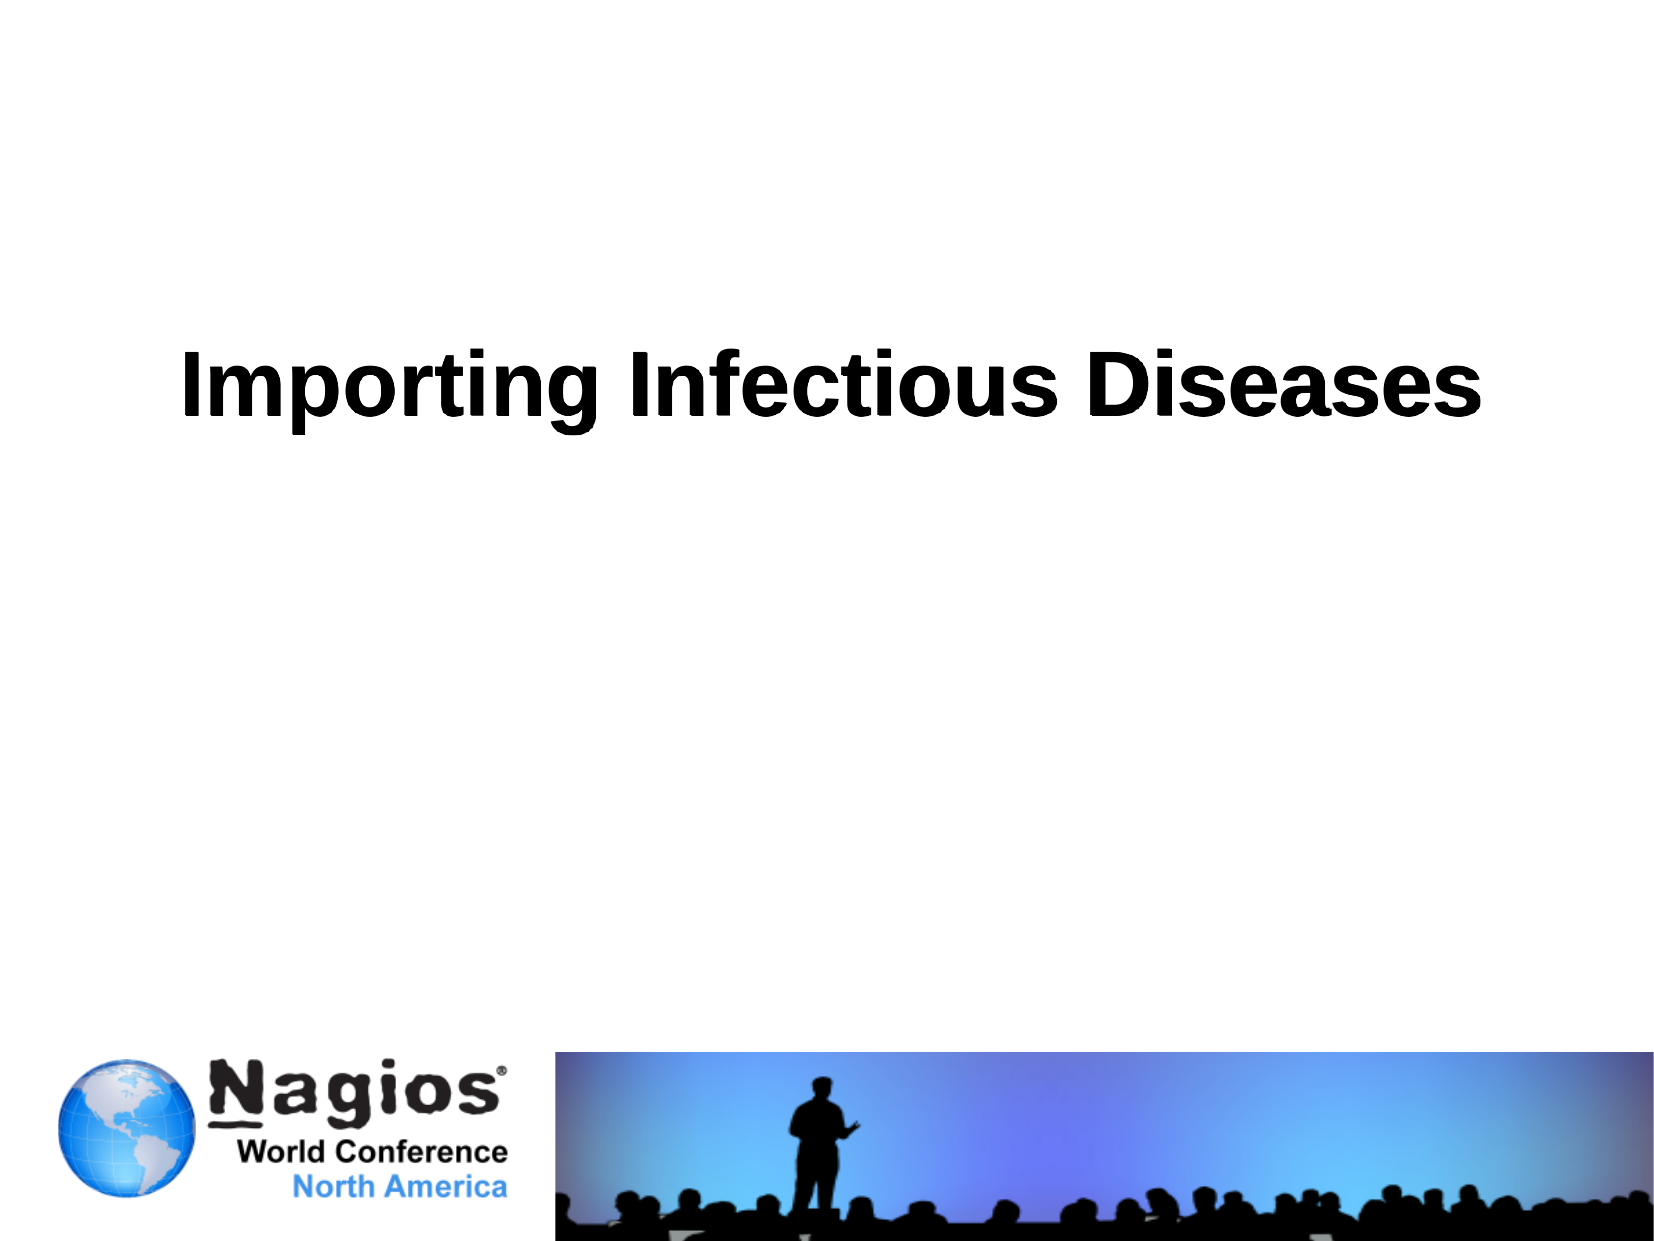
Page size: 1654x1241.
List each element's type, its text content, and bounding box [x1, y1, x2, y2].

picture [555, 1052, 1654, 1241]
title Importing Infectious Diseases [87, 280, 1576, 488]
picture [58, 1058, 509, 1228]
